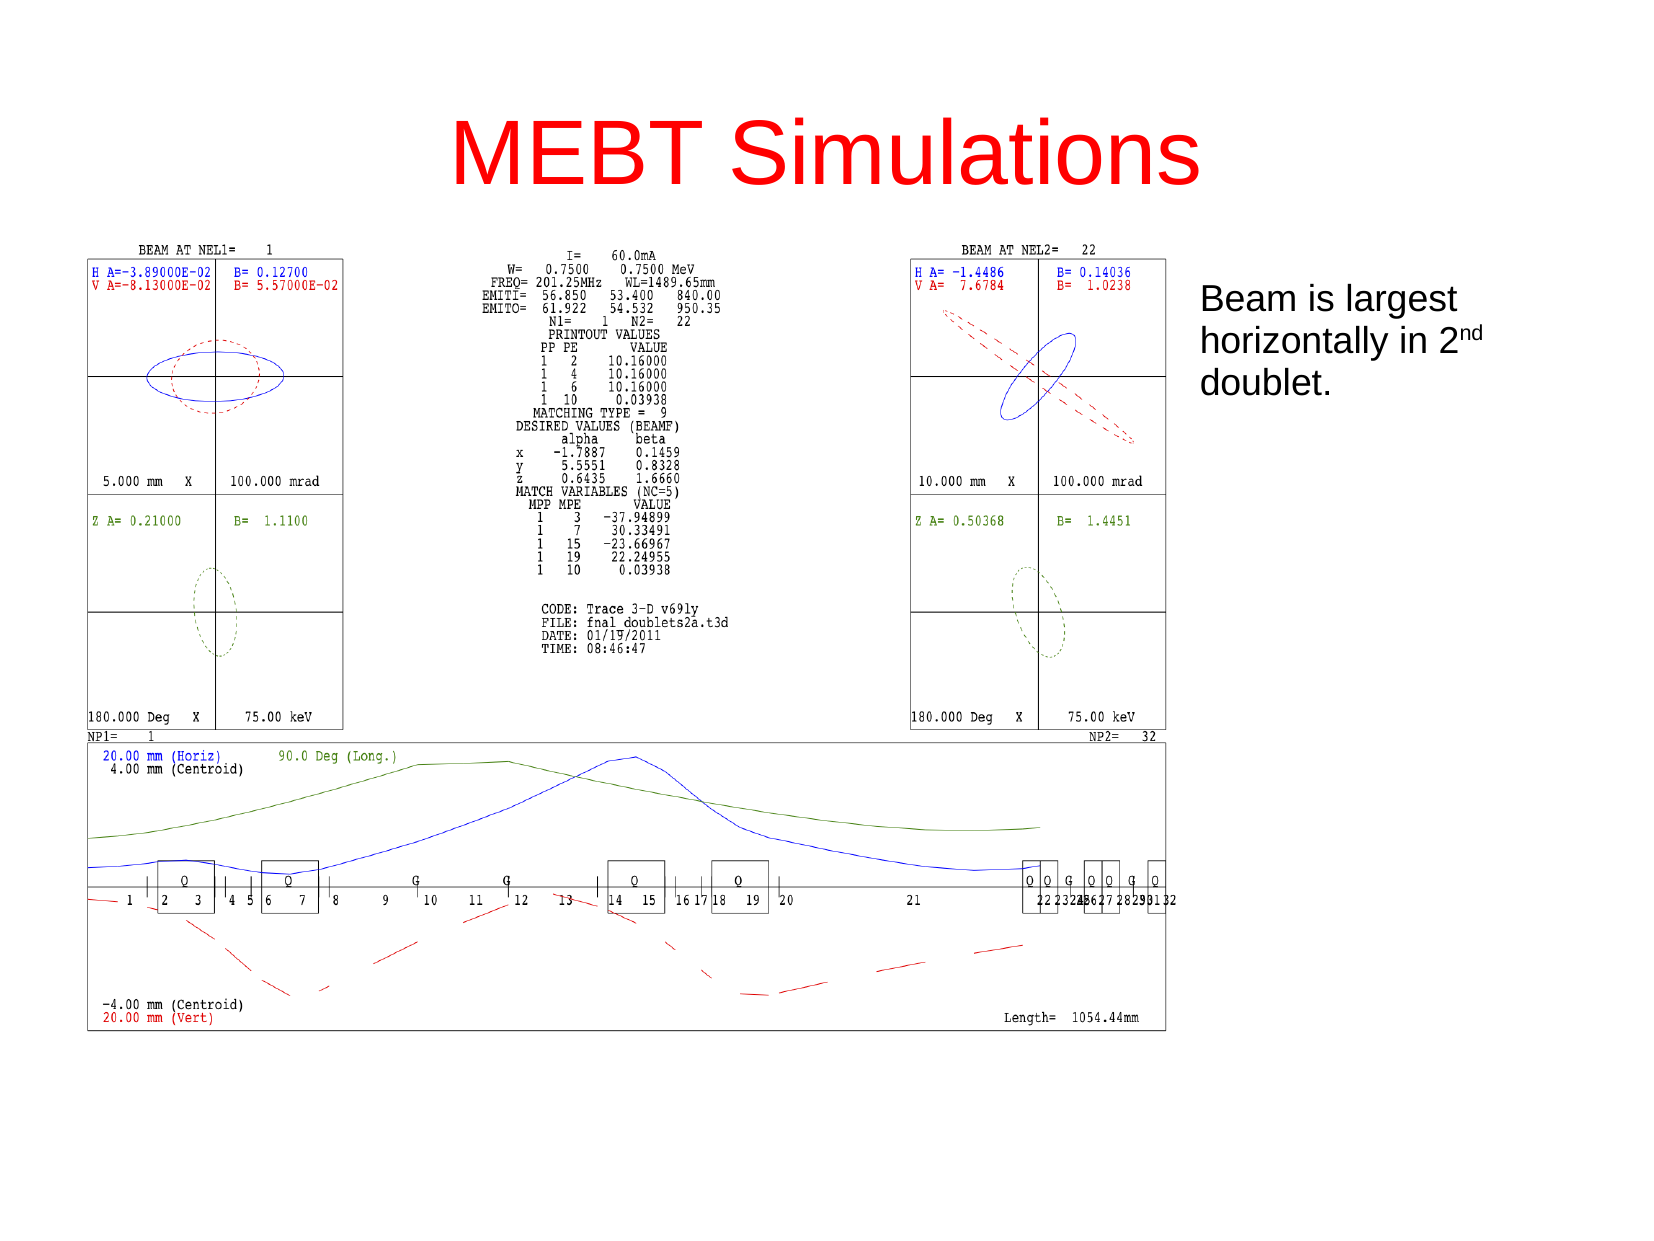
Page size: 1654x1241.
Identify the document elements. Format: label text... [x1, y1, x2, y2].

picture [59, 239, 1194, 1051]
title MEBT Simulations [82, 49, 1571, 257]
text_box Beam is largest horizontally in 2nd doublet. [1185, 270, 1561, 413]
